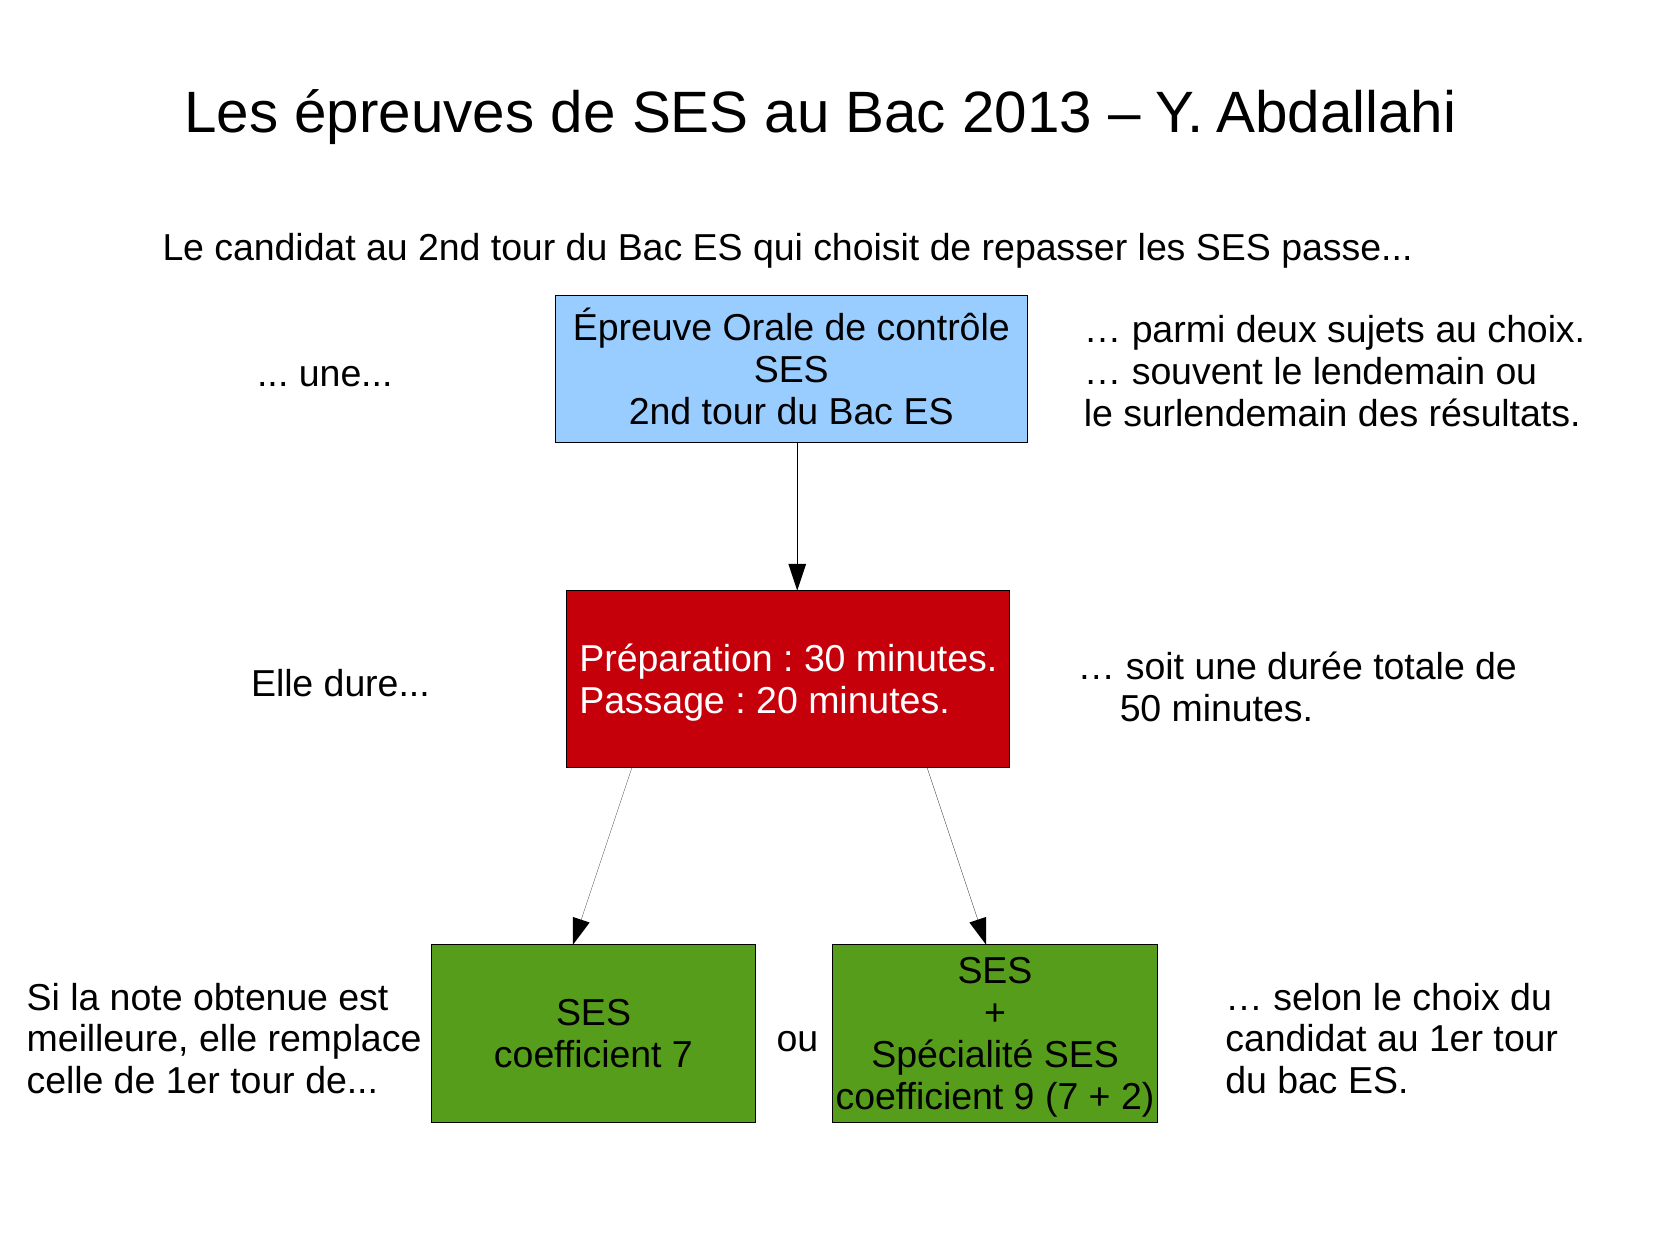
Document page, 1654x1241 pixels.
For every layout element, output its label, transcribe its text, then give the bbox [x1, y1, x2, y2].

text_box … selon le choix du candidat au 1er tour du bac ES. [1210, 968, 1574, 1110]
text_box Elle dure... [236, 655, 446, 713]
text_box … soit une durée totale de 50 minutes. [1062, 637, 1533, 737]
title Les épreuves de SES au Bac 2013 – Y. Abdallahi [76, 53, 1566, 172]
text_box Préparation : 30 minutes. Passage : 20 minutes. [566, 590, 1010, 768]
text_box SES + Spécialité SES coefficient 9 (7 + 2) [832, 944, 1158, 1123]
text_box ... une... [147, 345, 502, 403]
text_box Le candidat au 2nd tour du Bac ES qui choisit de repasser les SES passe... [147, 218, 1431, 276]
text_box SES coefficient 7 [431, 944, 756, 1123]
text_box Épreuve Orale de contrôle SES 2nd tour du Bac ES [555, 295, 1028, 443]
text_box ou [761, 1009, 834, 1067]
text_box … parmi deux sujets au choix. … souvent le lendemain ou le surlendemain des résultats. [1069, 301, 1602, 442]
text_box Si la note obtenue est meilleure, elle remplace celle de 1er tour de... [11, 968, 438, 1110]
